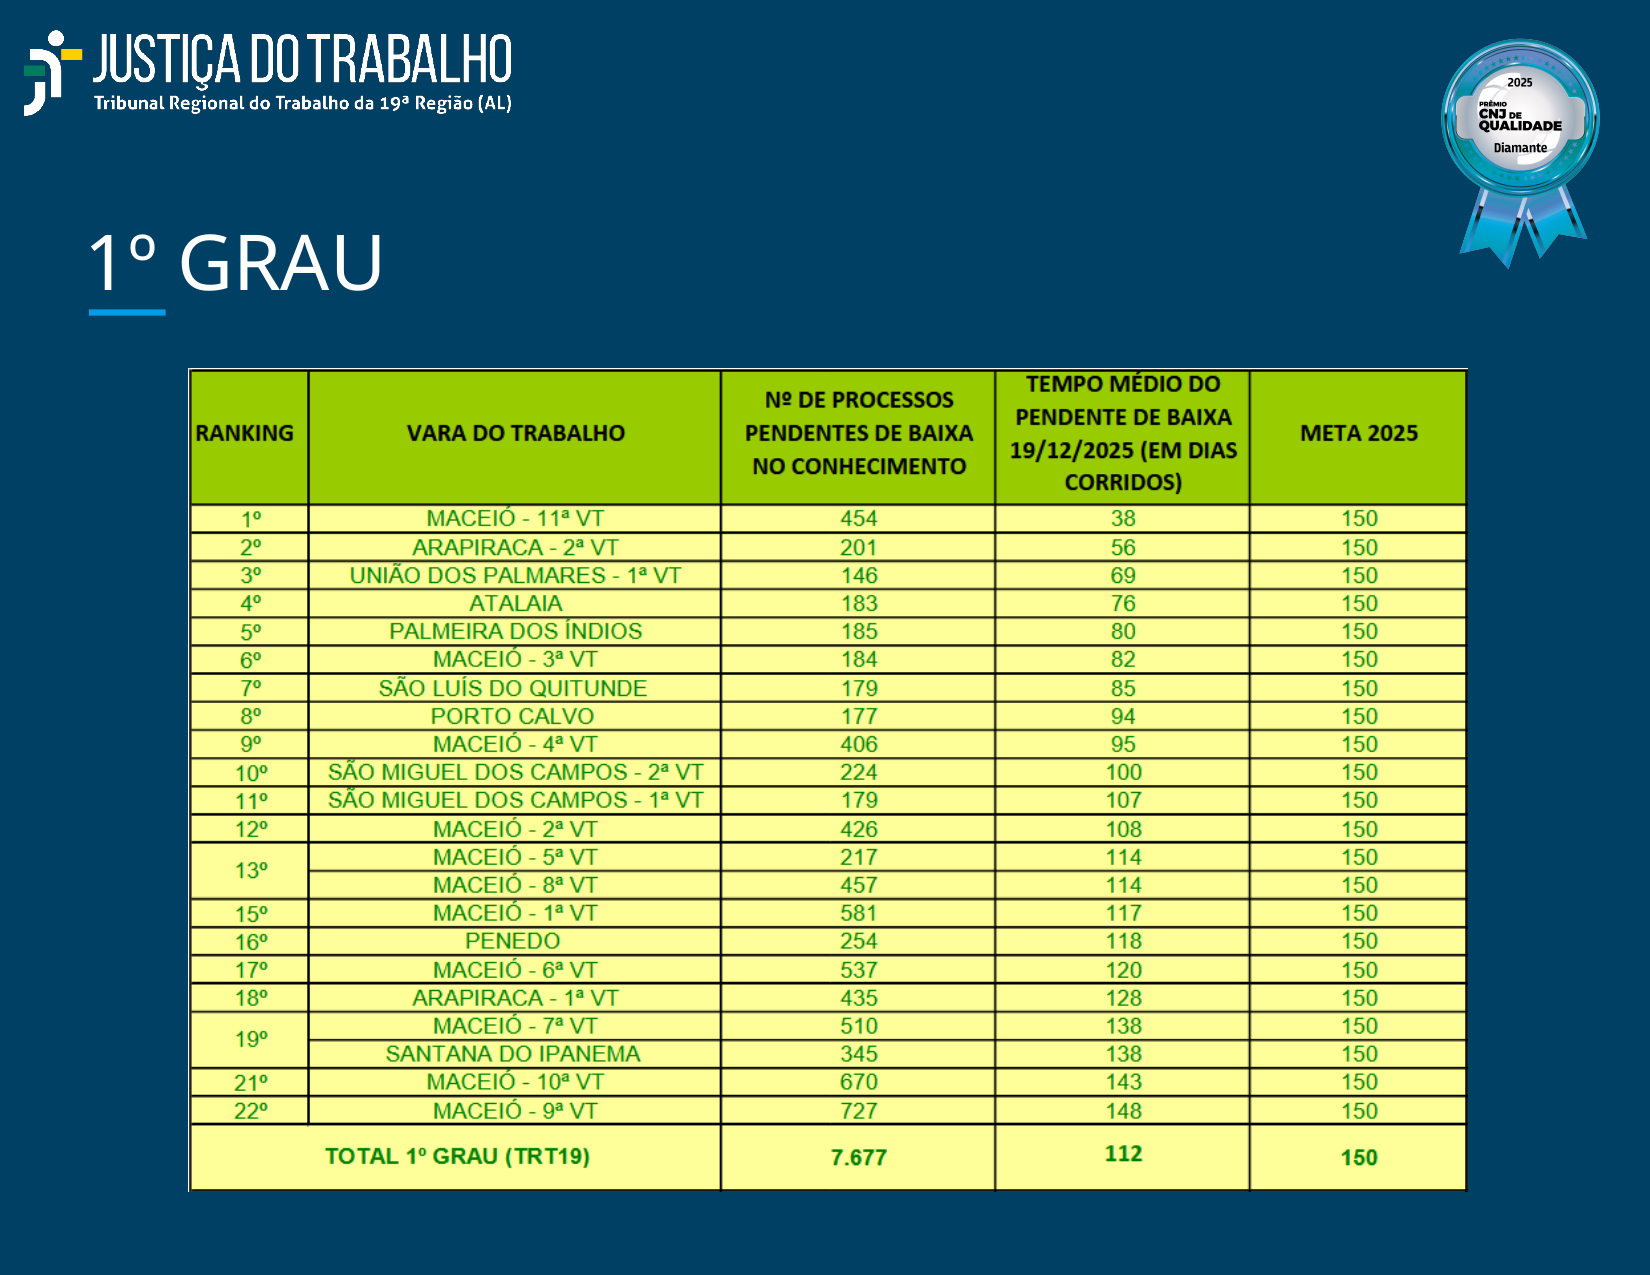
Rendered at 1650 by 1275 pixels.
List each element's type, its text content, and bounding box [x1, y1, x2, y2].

picture [188, 368, 1468, 1192]
title 1º GRAU [65, 161, 792, 325]
picture [1440, 37, 1601, 271]
picture [24, 30, 511, 116]
